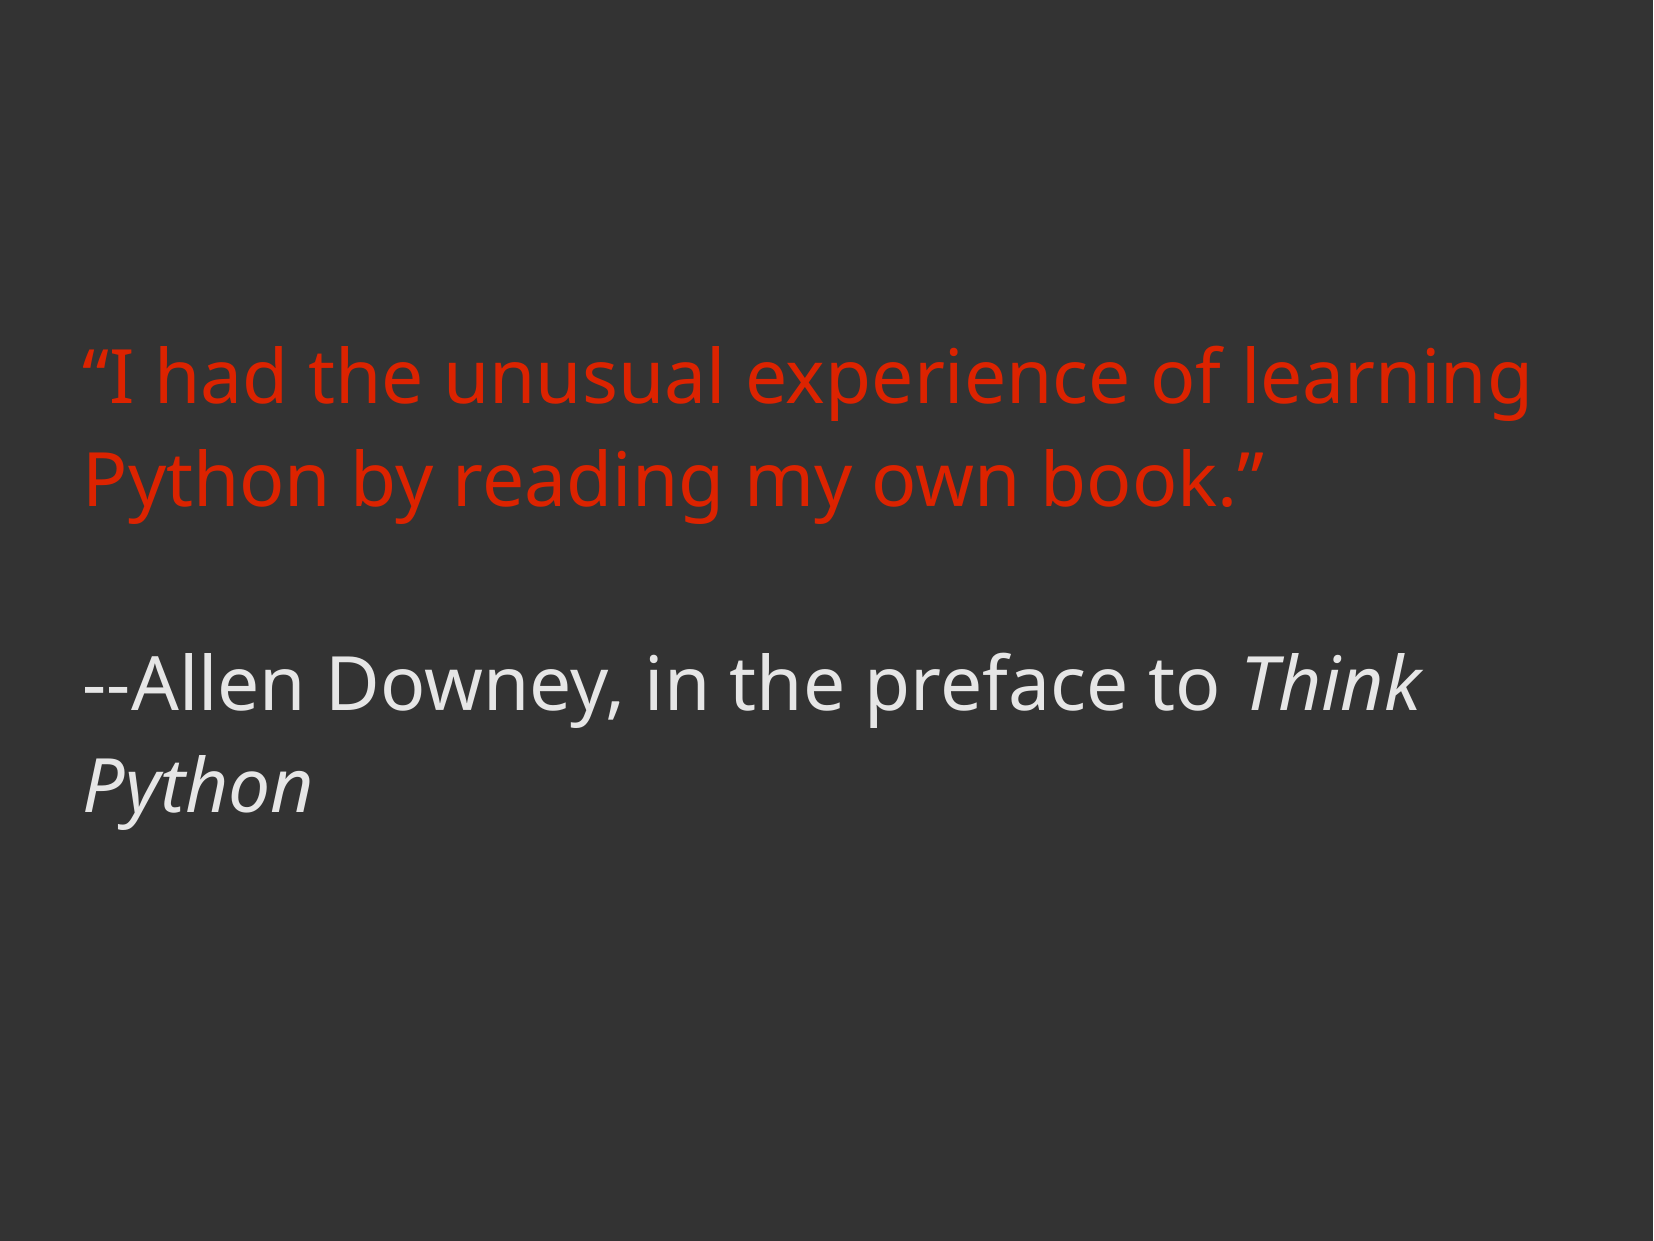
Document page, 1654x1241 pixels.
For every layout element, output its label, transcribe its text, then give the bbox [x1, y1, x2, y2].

subtitle “I had the unusual experience of learning Python by reading my own book.” --Allen Downey, in the preface to Think Python [82, 56, 1571, 1102]
